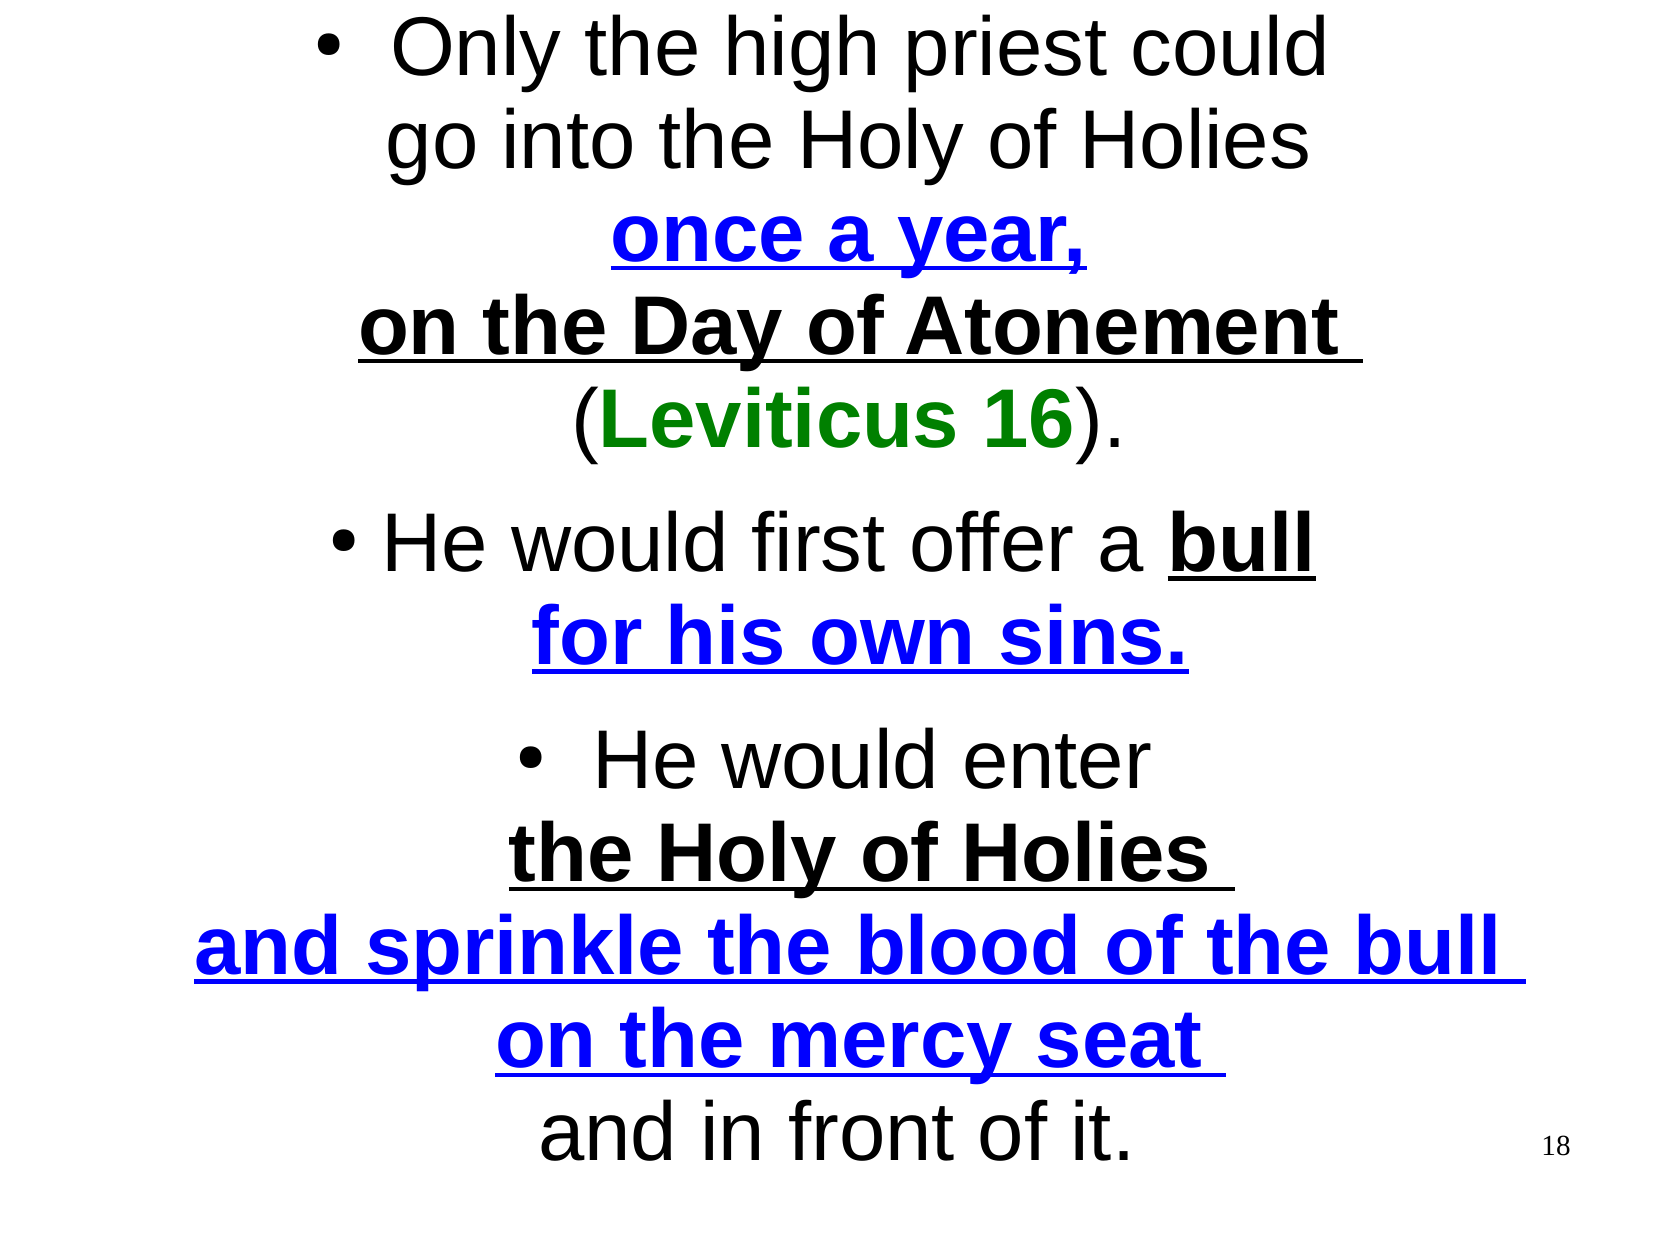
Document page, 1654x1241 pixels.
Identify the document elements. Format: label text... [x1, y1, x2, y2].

list Only the high priest could go into the Holy of Holies once a year, on the Day of Atonement (Leviticus 16). He would first offer a bull for his own sins. He would enter the Holy of Holies and sprinkle the blood of the bull on the mercy seat and in front of it. [0, 0, 1651, 1238]
